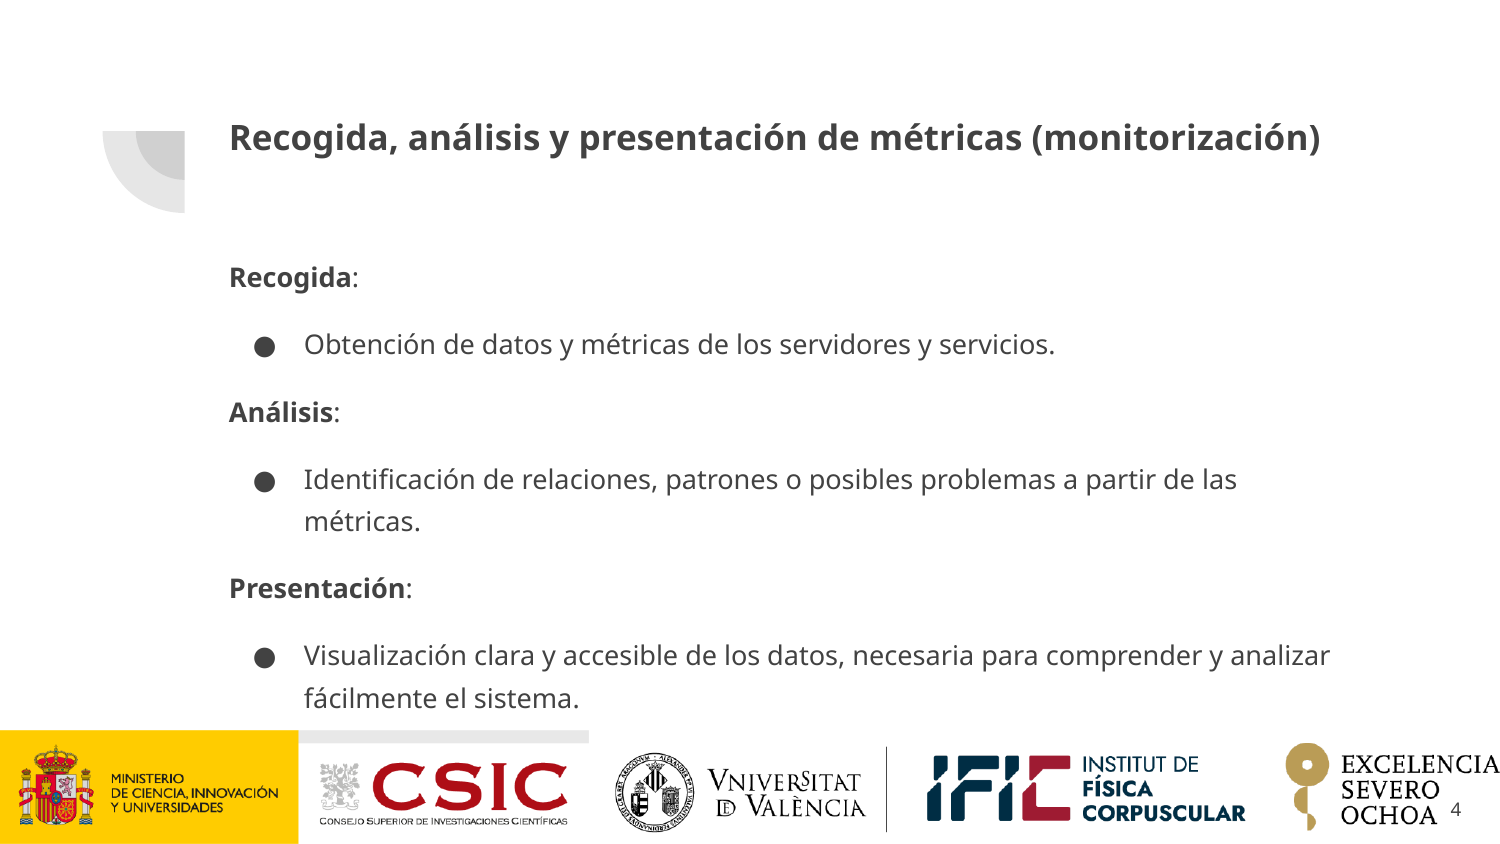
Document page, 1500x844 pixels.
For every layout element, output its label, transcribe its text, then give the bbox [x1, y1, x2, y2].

title Recogida, análisis y presentación de métricas (monitorización) [213, 98, 1368, 205]
list Recogida: Obtención de datos y métricas de los servidores y servicios. Análisis: Identificación de relaciones, patrones o posibles problemas a partir de las métricas. Presentación: Visualización clara y accesible de los datos, necesaria para comprender y analizar fácilmente el sistema. [213, 238, 1368, 744]
slide_number <number> [1386, 777, 1477, 842]
picture [0, 730, 1500, 844]
